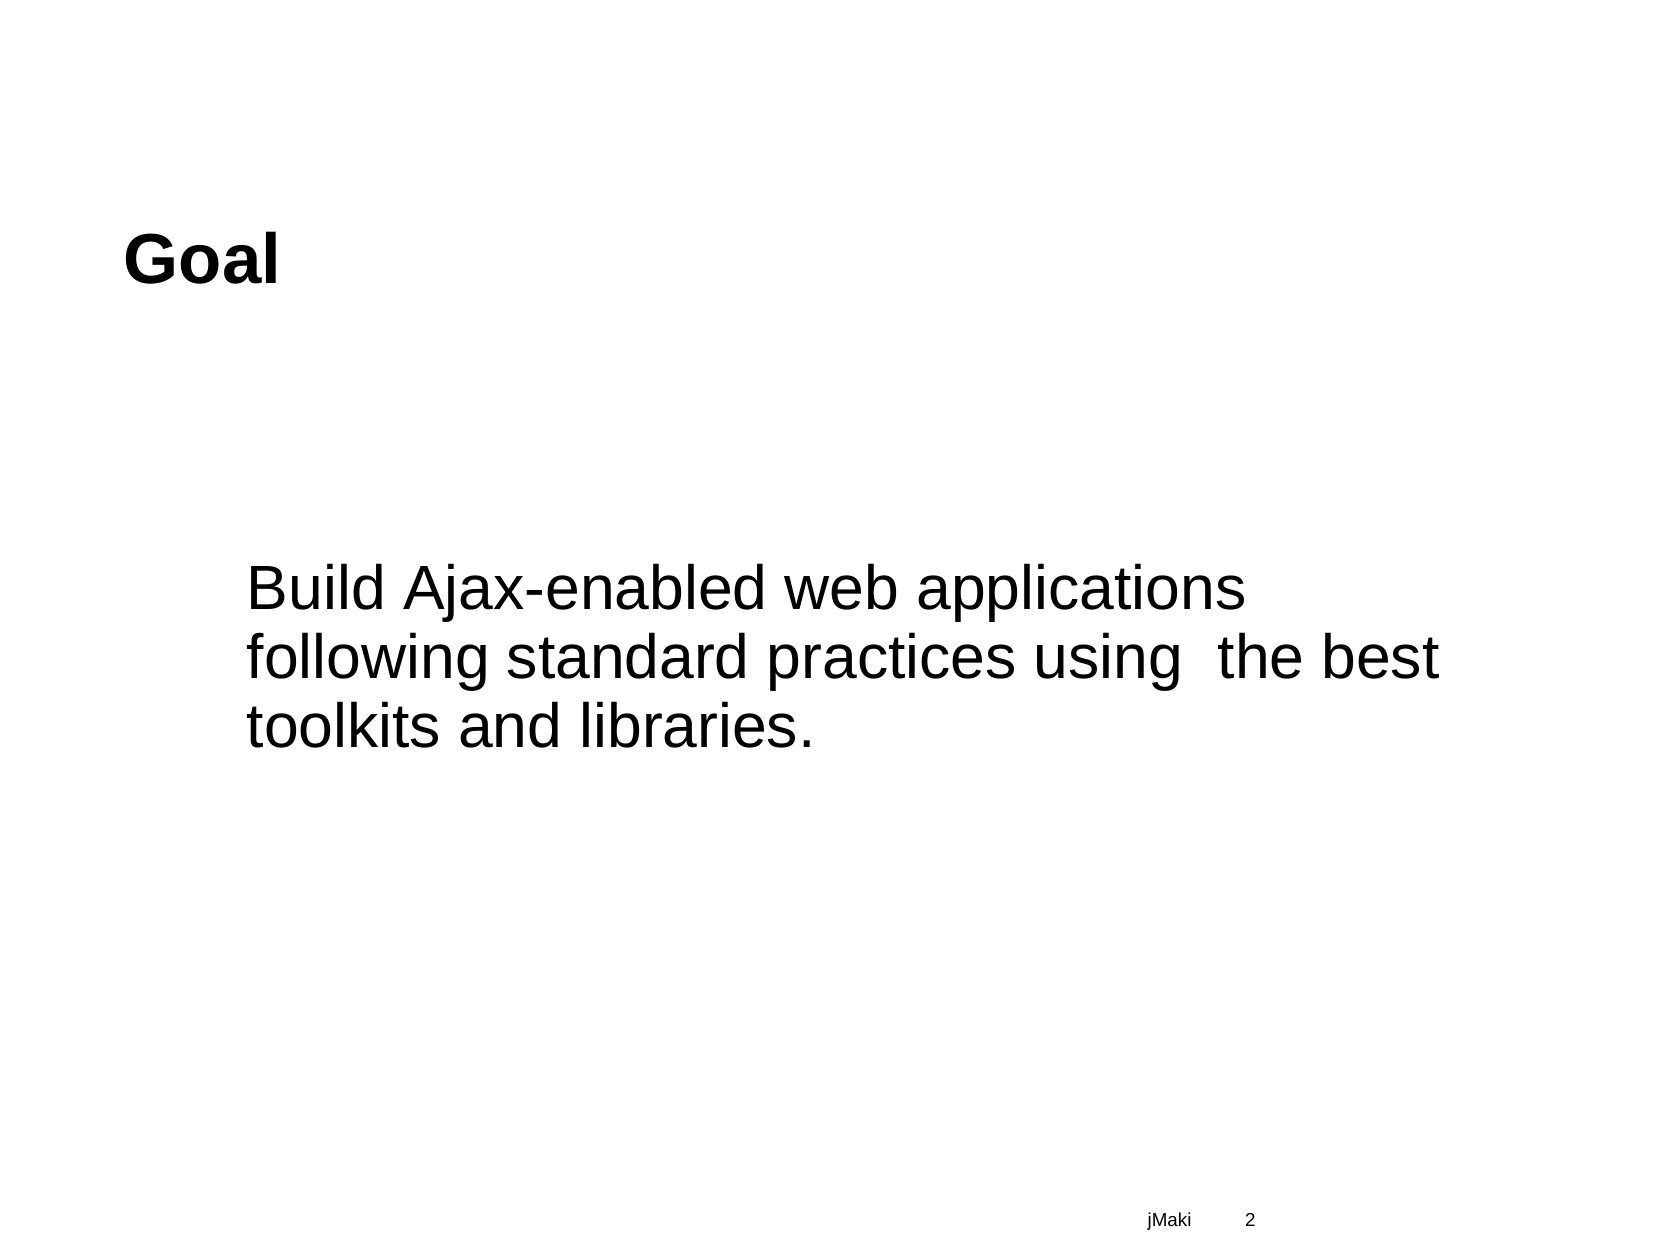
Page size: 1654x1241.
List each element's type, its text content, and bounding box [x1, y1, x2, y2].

text_box Build Ajax-enabled web applications following standard practices using the best toolkits and libraries. [205, 405, 1483, 912]
title Goal [124, 132, 1561, 298]
